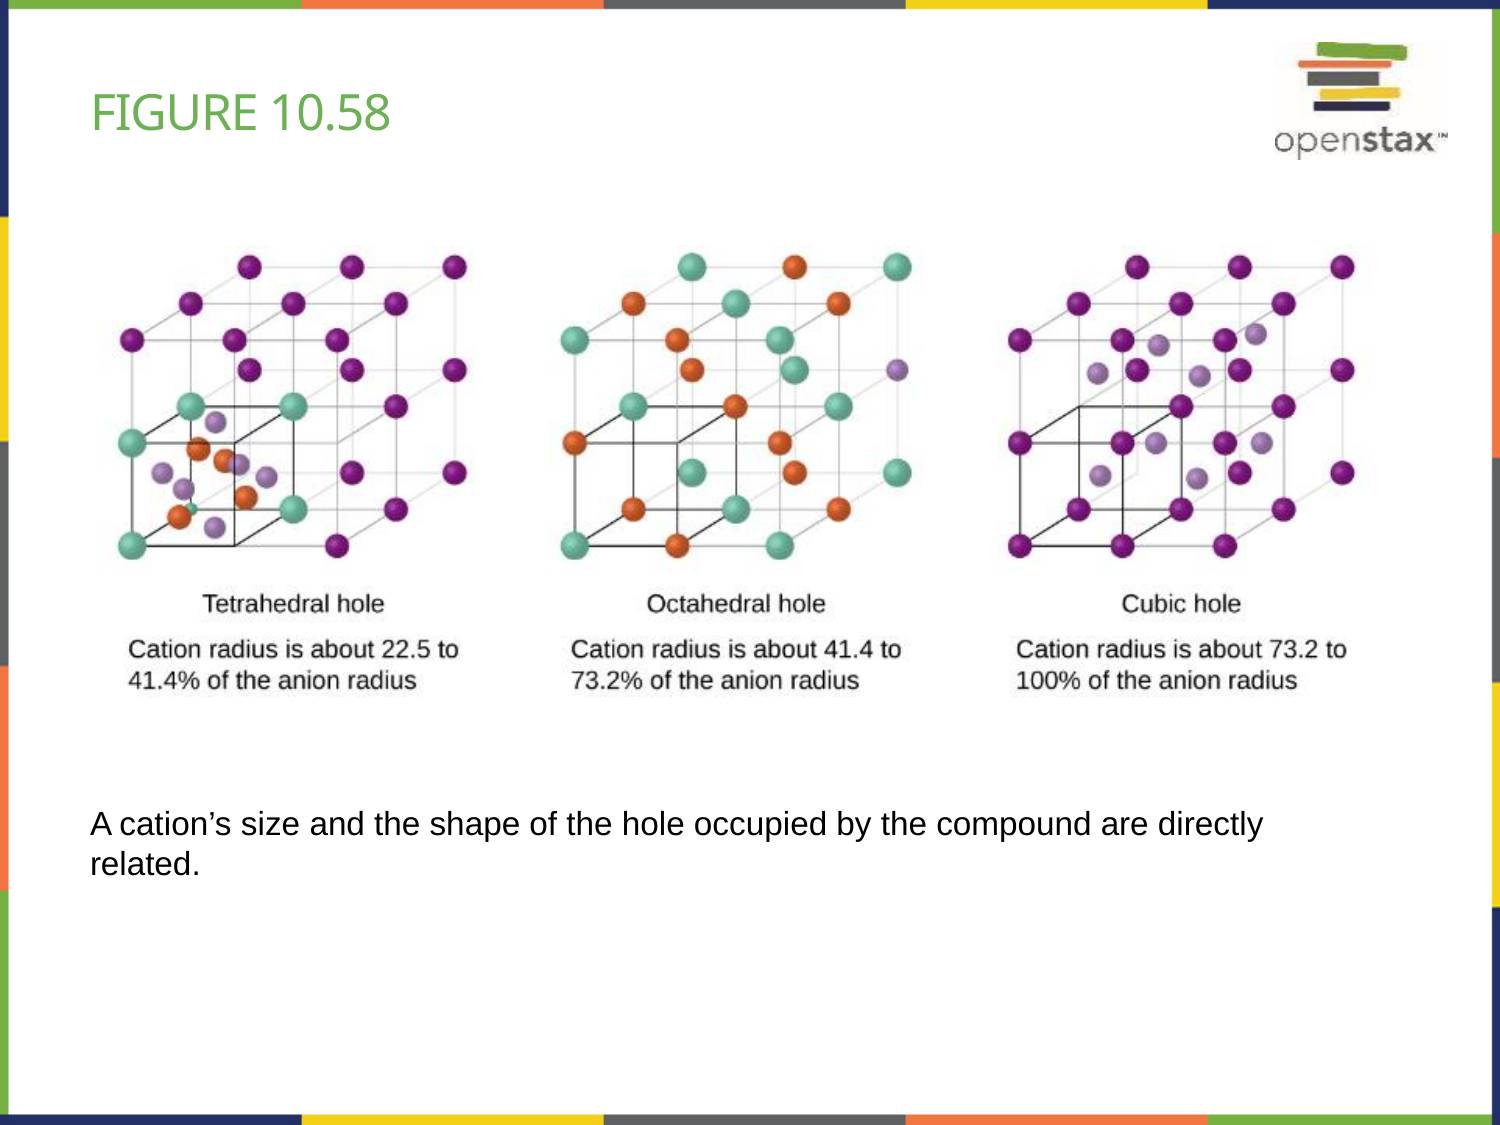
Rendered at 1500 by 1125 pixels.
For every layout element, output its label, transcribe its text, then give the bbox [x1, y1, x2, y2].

picture [0, 0, 1500, 1125]
title Figure 10.58 [75, 39, 1398, 148]
list A cation’s size and the shape of the hole occupied by the compound are directly related. [75, 794, 1398, 986]
